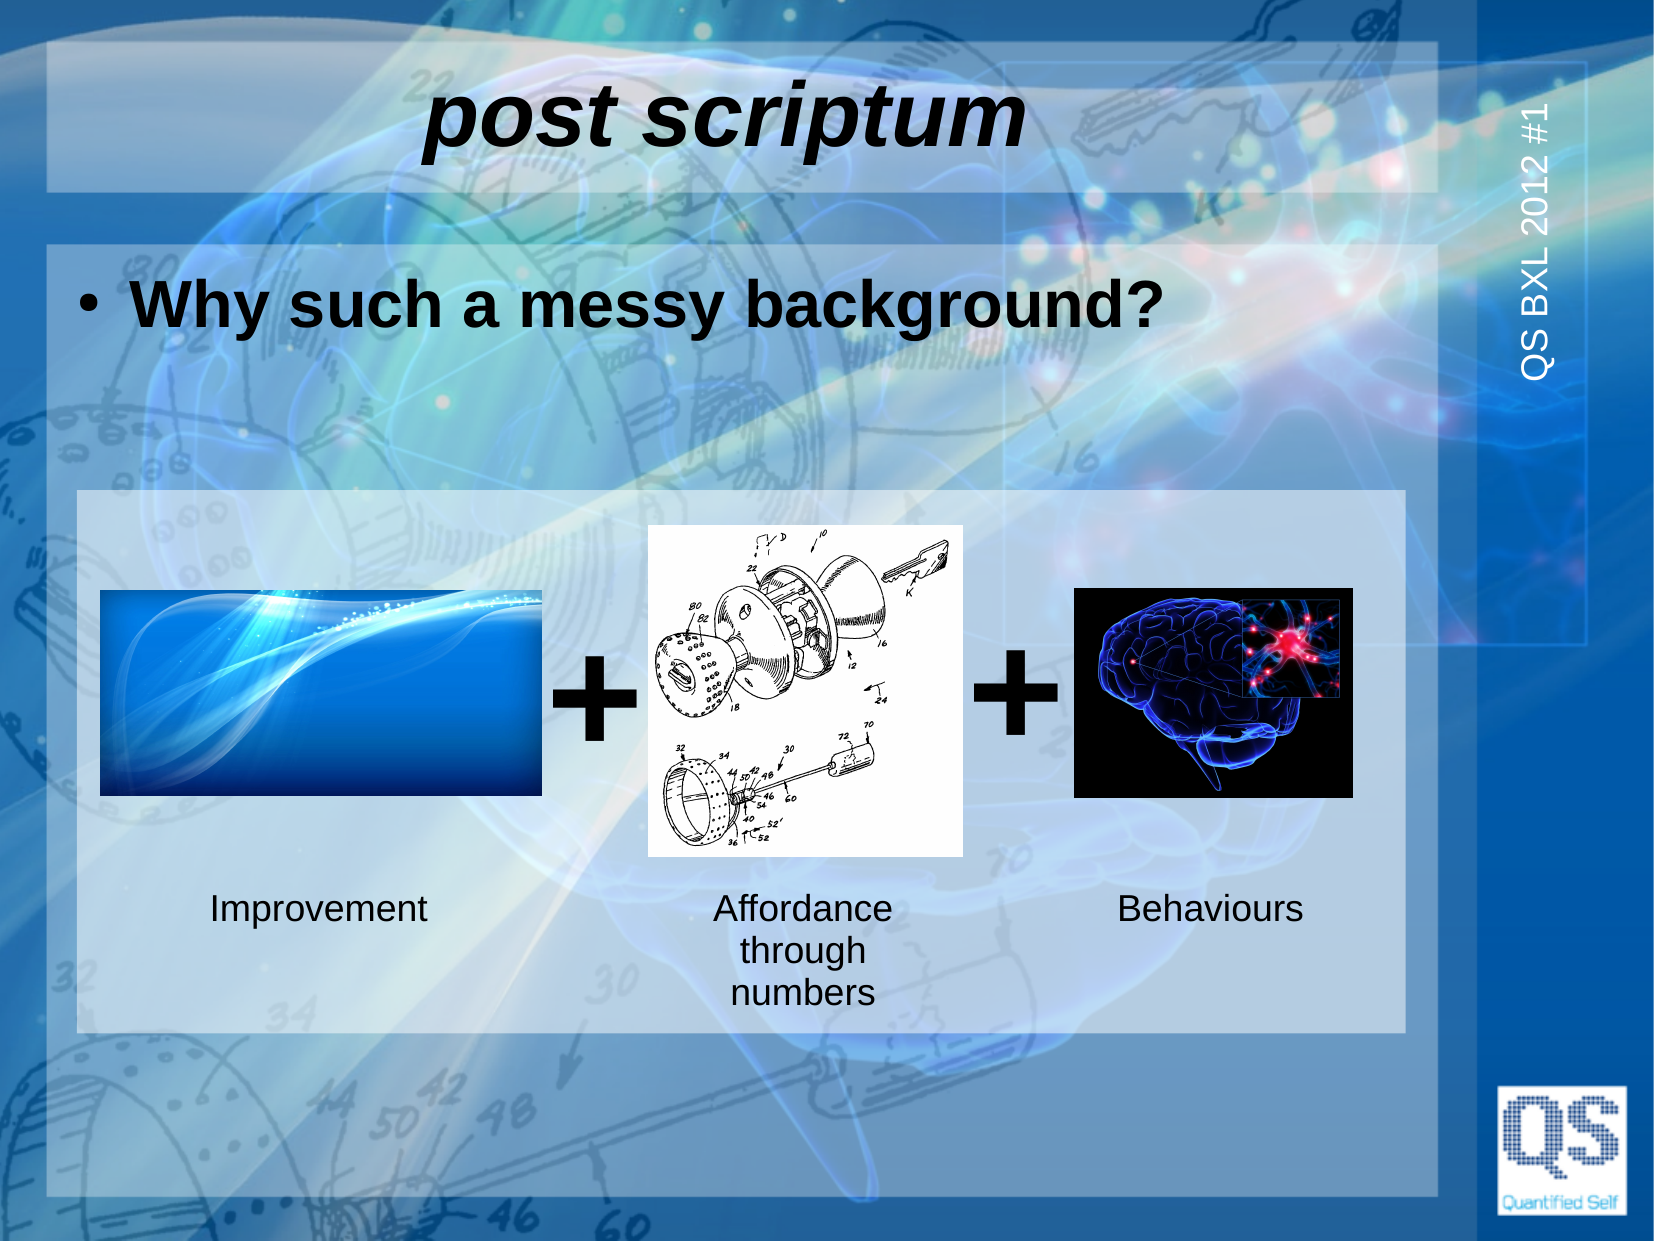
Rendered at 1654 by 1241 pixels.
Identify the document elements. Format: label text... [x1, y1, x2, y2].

title post scriptum [17, 11, 1436, 219]
picture [0, 0, 1654, 1241]
text_box Improvement [171, 879, 467, 937]
text_box + [953, 590, 1081, 792]
text_box Behaviours [1062, 879, 1359, 937]
text_box Affordance through numbers [655, 879, 951, 1021]
list Why such a messy background? [59, 266, 1430, 1182]
text_box + [531, 596, 659, 798]
